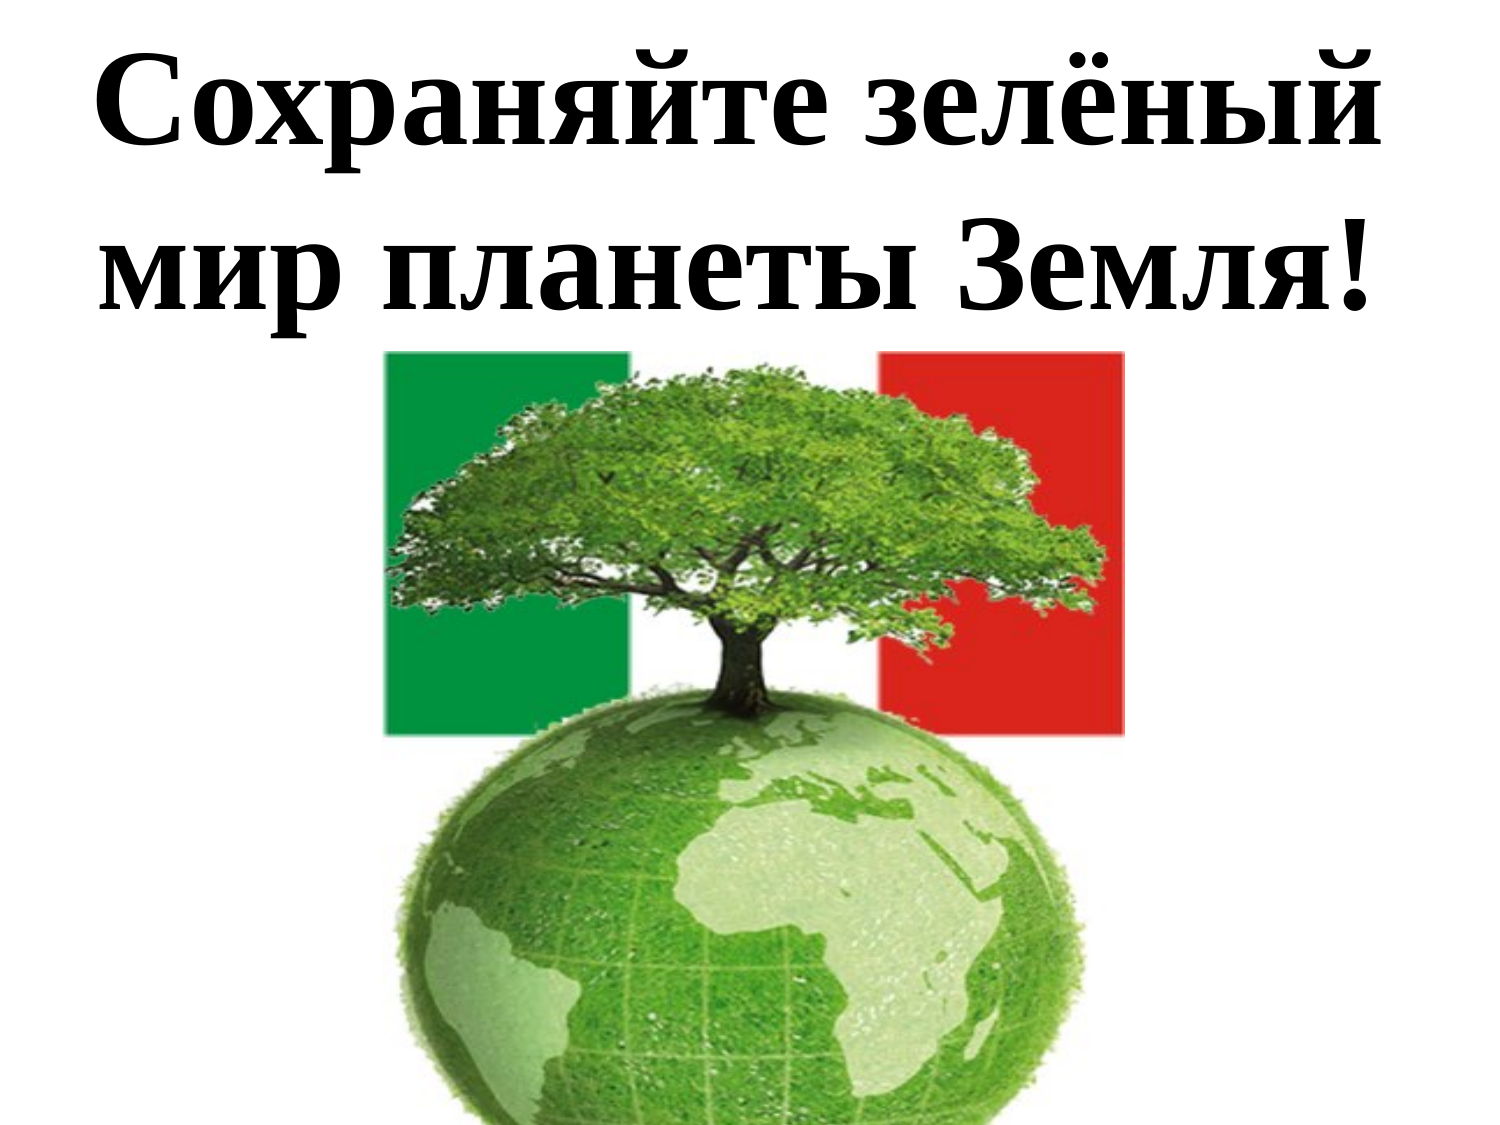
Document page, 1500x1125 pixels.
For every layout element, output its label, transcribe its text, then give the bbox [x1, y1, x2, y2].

picture [382, 351, 1125, 1125]
text_box Сохраняйте зелёный мир планеты Земля! [0, 0, 1477, 345]
